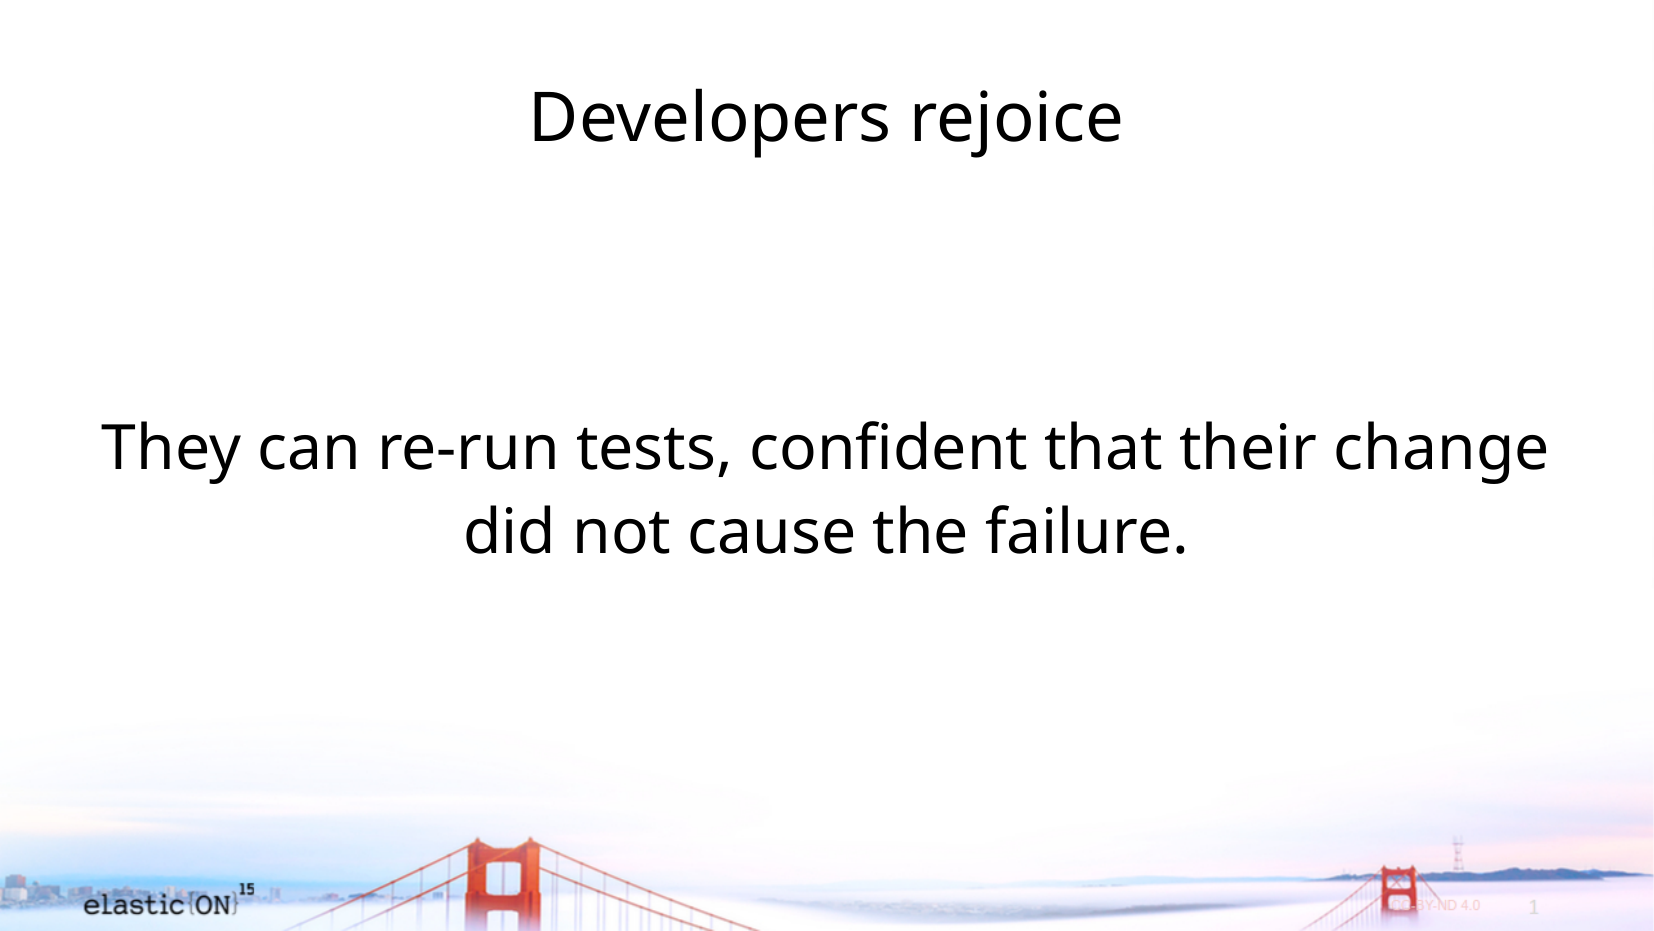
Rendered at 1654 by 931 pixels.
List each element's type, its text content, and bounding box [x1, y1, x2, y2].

subtitle They can re-run tests, confident that their change did not cause the failure. [82, 217, 1571, 758]
title Developers rejoice [82, 37, 1571, 193]
picture [0, 0, 1654, 931]
